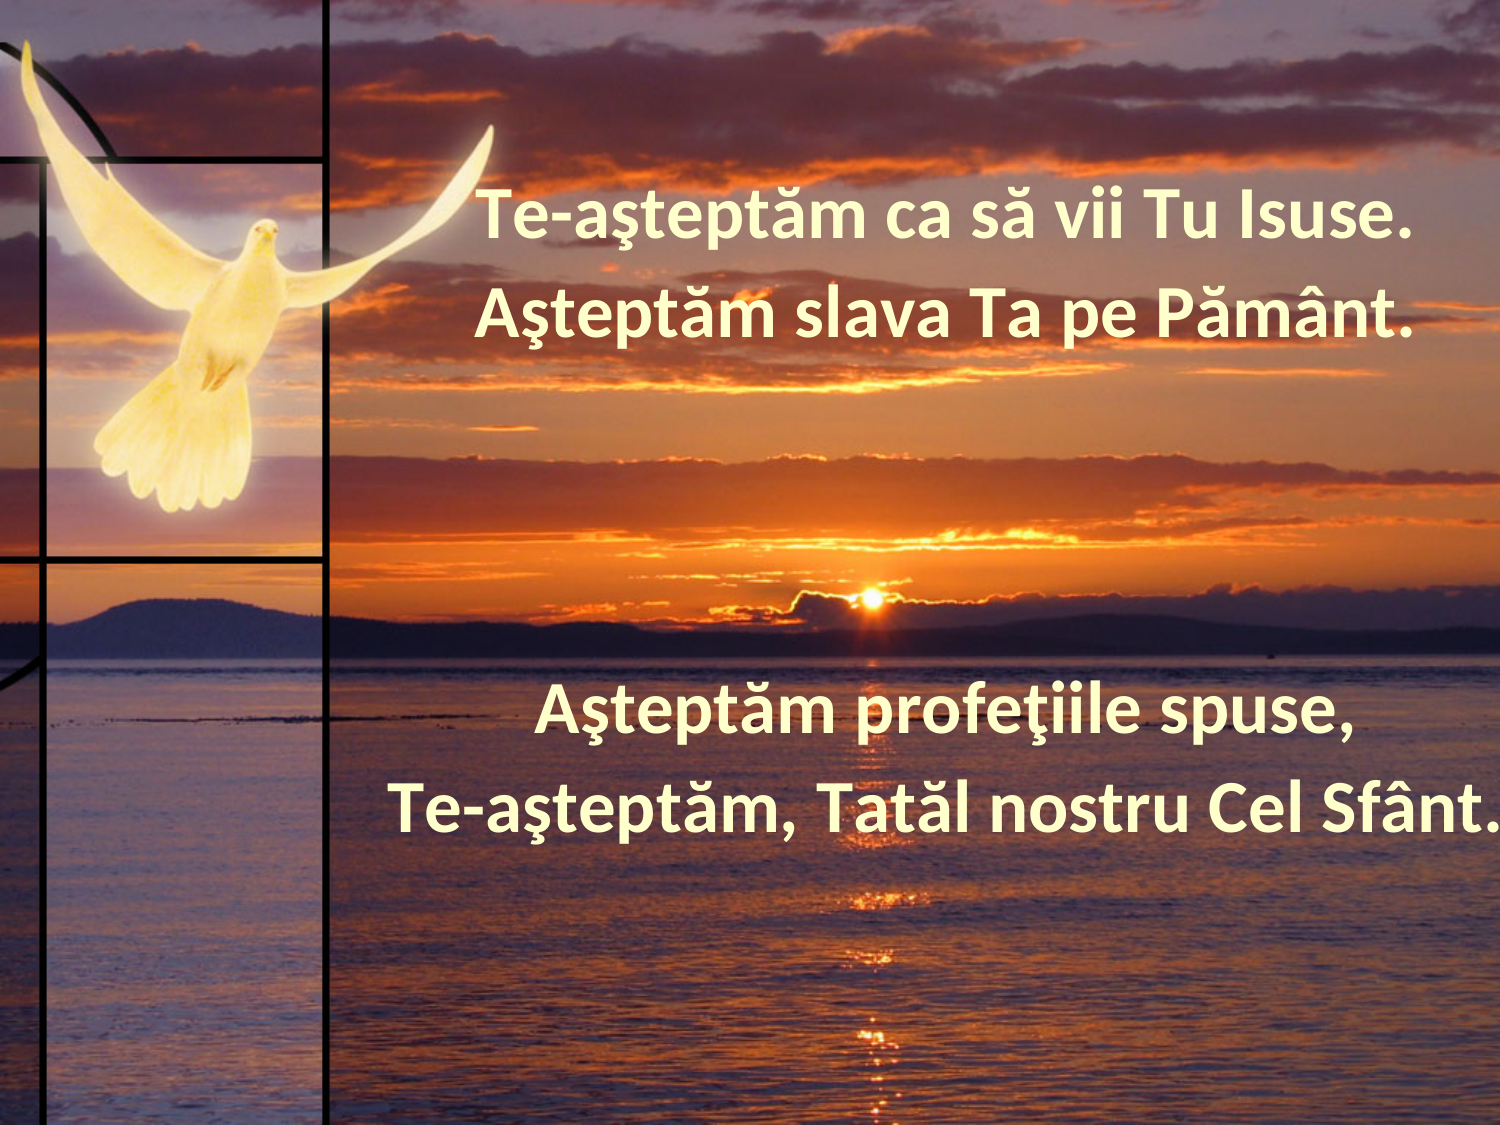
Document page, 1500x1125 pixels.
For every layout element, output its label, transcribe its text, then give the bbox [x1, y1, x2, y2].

text_box Te-aşteptăm ca să vii Tu Isuse. Aşteptăm slava Ta pe Pământ. Aşteptăm profeţiile spuse, Te-aşteptăm, Tatăl nostru Cel Sfânt. [337, 147, 1500, 995]
picture [0, 0, 1500, 1125]
